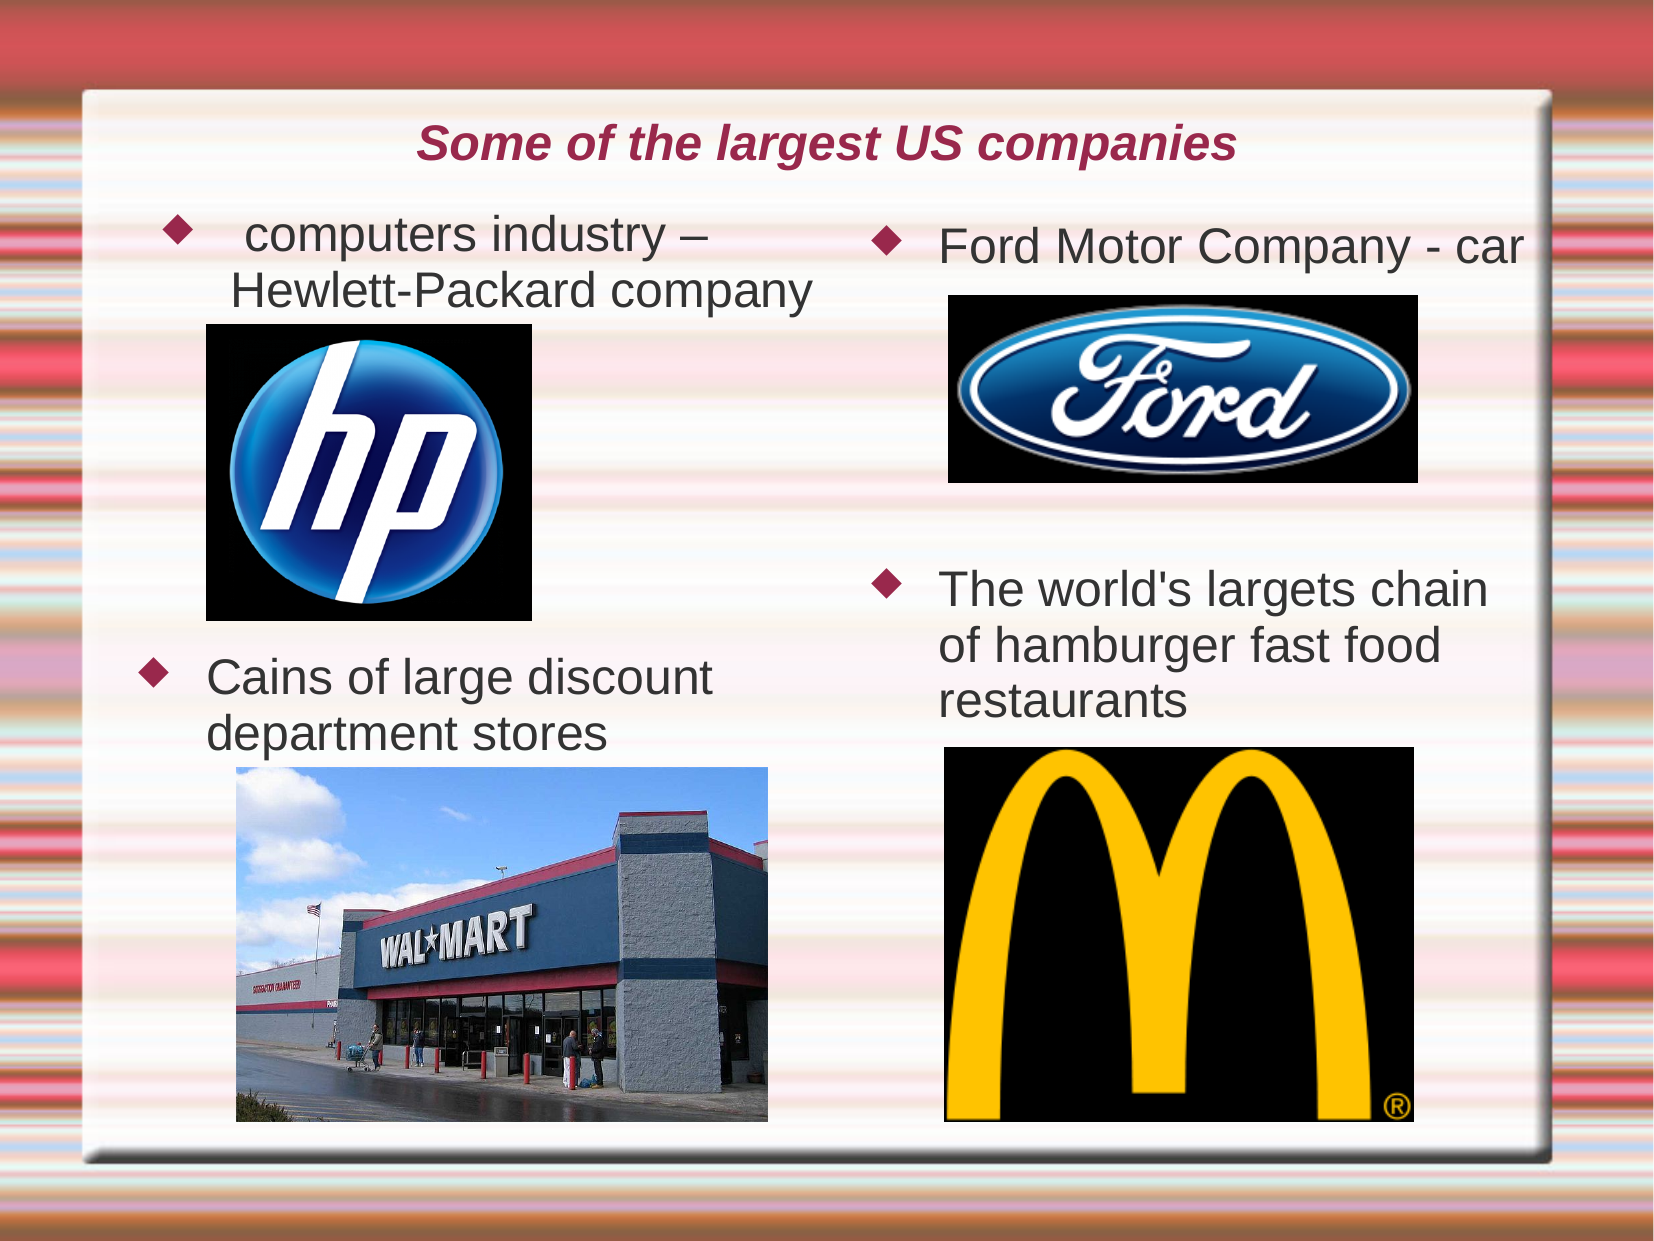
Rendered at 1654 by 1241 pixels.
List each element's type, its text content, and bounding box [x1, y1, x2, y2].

list computers industry – Hewlett-Packard company [147, 206, 822, 580]
list Ford Motor Company - car [856, 217, 1531, 561]
list The world's largets chain of hamburger fast food restaurants [856, 561, 1531, 1014]
list Cains of large discount department stores [123, 649, 798, 1123]
picture [0, 0, 1654, 1241]
title Some of the largest US companies [121, 50, 1534, 237]
